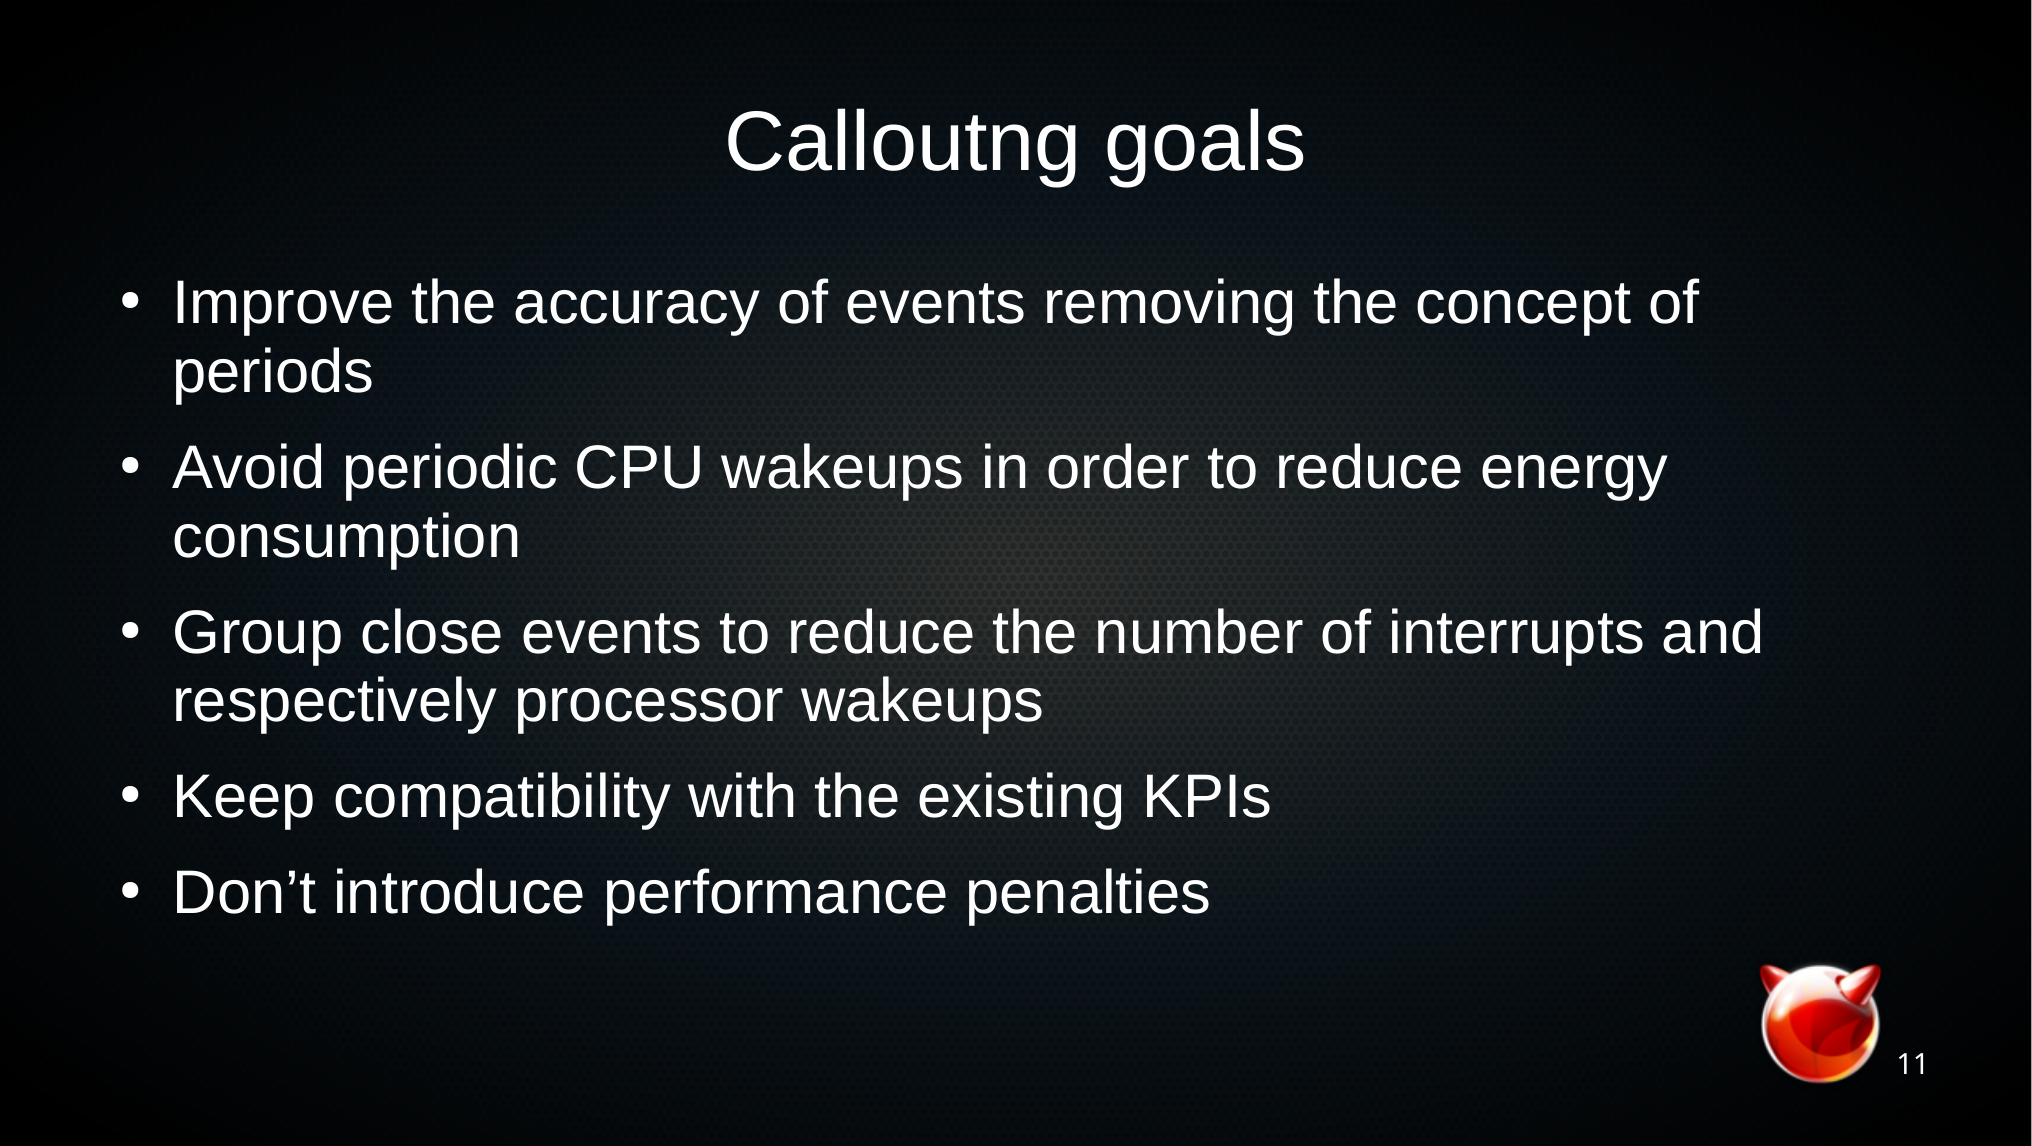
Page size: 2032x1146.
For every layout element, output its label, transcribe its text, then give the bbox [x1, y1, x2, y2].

title Calloutng goals [101, 45, 1930, 237]
picture [0, 0, 2032, 1146]
list Improve the accuracy of events removing the concept of periods Avoid periodic CPU wakeups in order to reduce energy consumption Group close events to reduce the number of interrupts and respectively processor wakeups Keep compatibility with the existing KPIs Don’t introduce performance penalties [101, 268, 1890, 1025]
